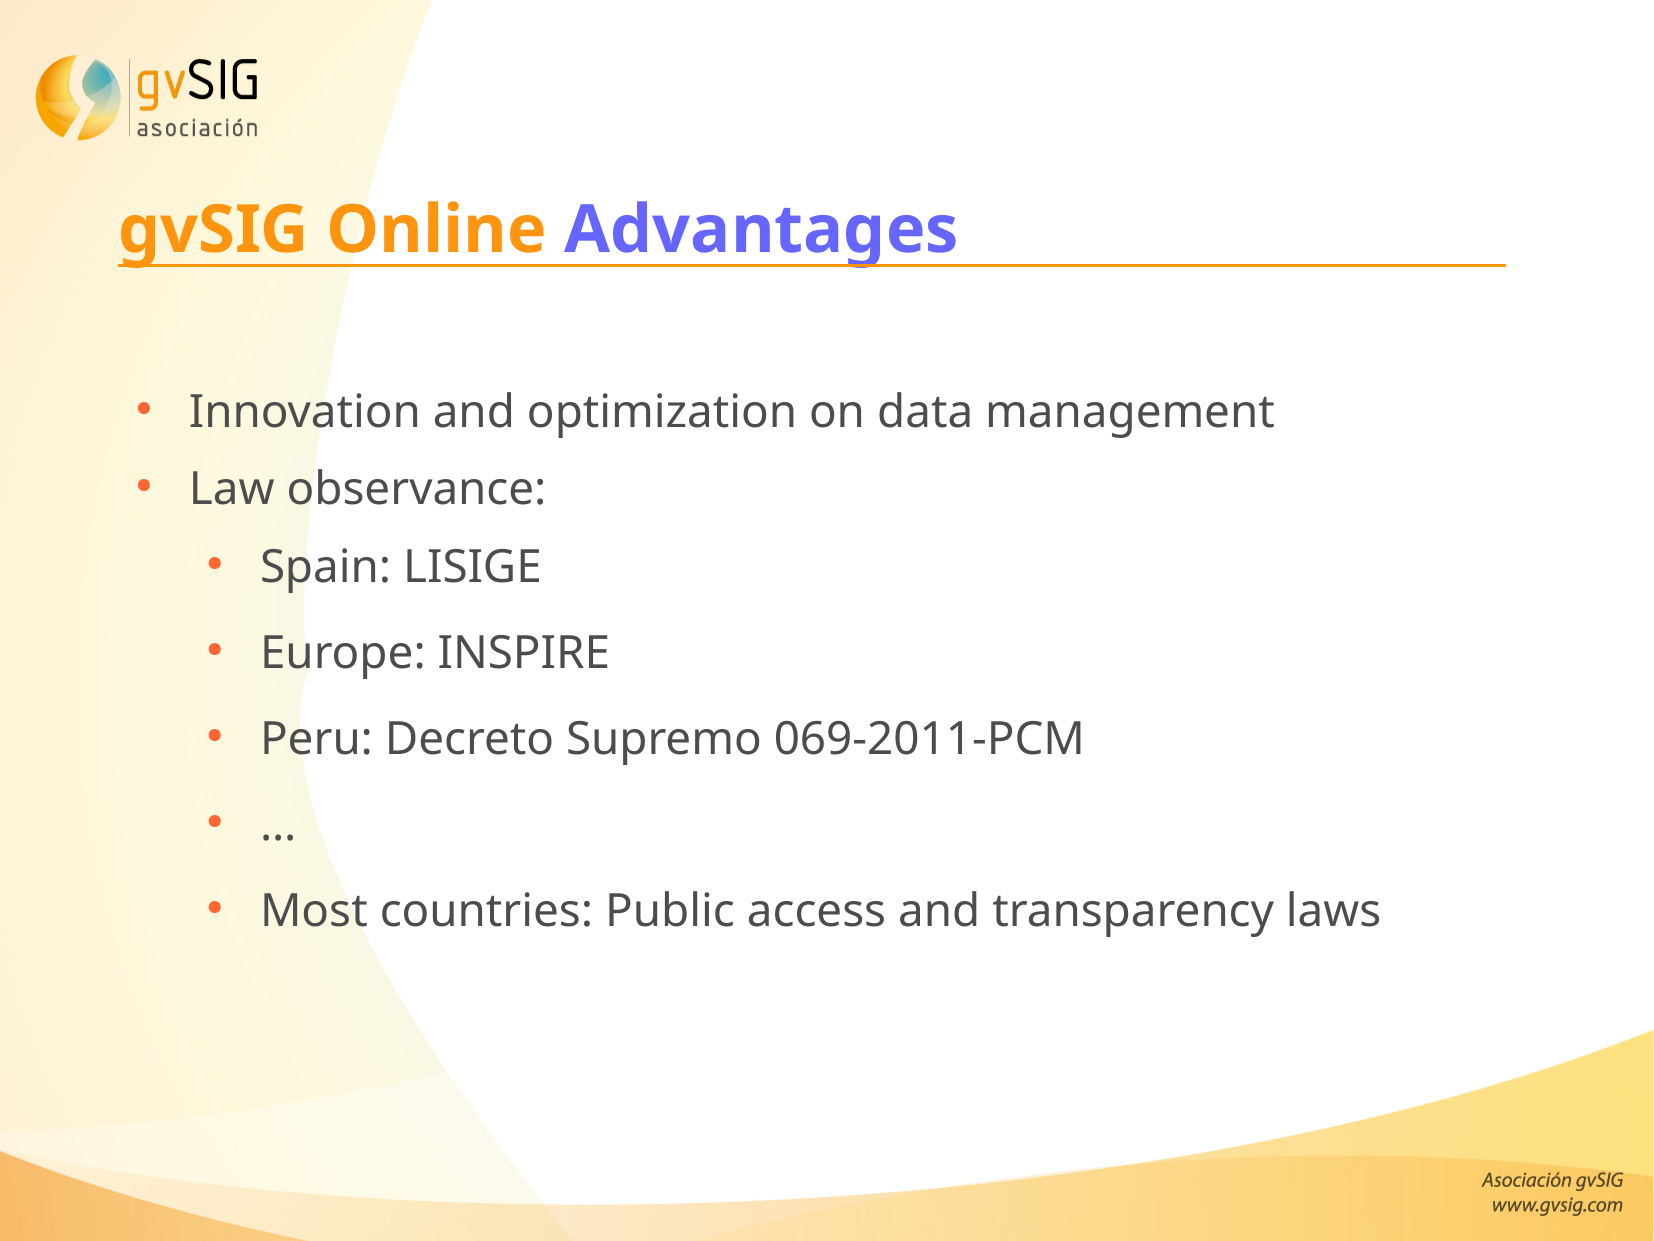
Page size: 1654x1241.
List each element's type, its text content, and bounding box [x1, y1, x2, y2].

picture [0, 0, 1654, 1241]
list Innovation and optimization on data management Law observance: Spain: LISIGE Europe: INSPIRE Peru: Decreto Supremo 069-2011-PCM … Most countries: Public access and transparency laws [118, 301, 1565, 999]
title gvSIG Online Advantages [118, 177, 1607, 276]
